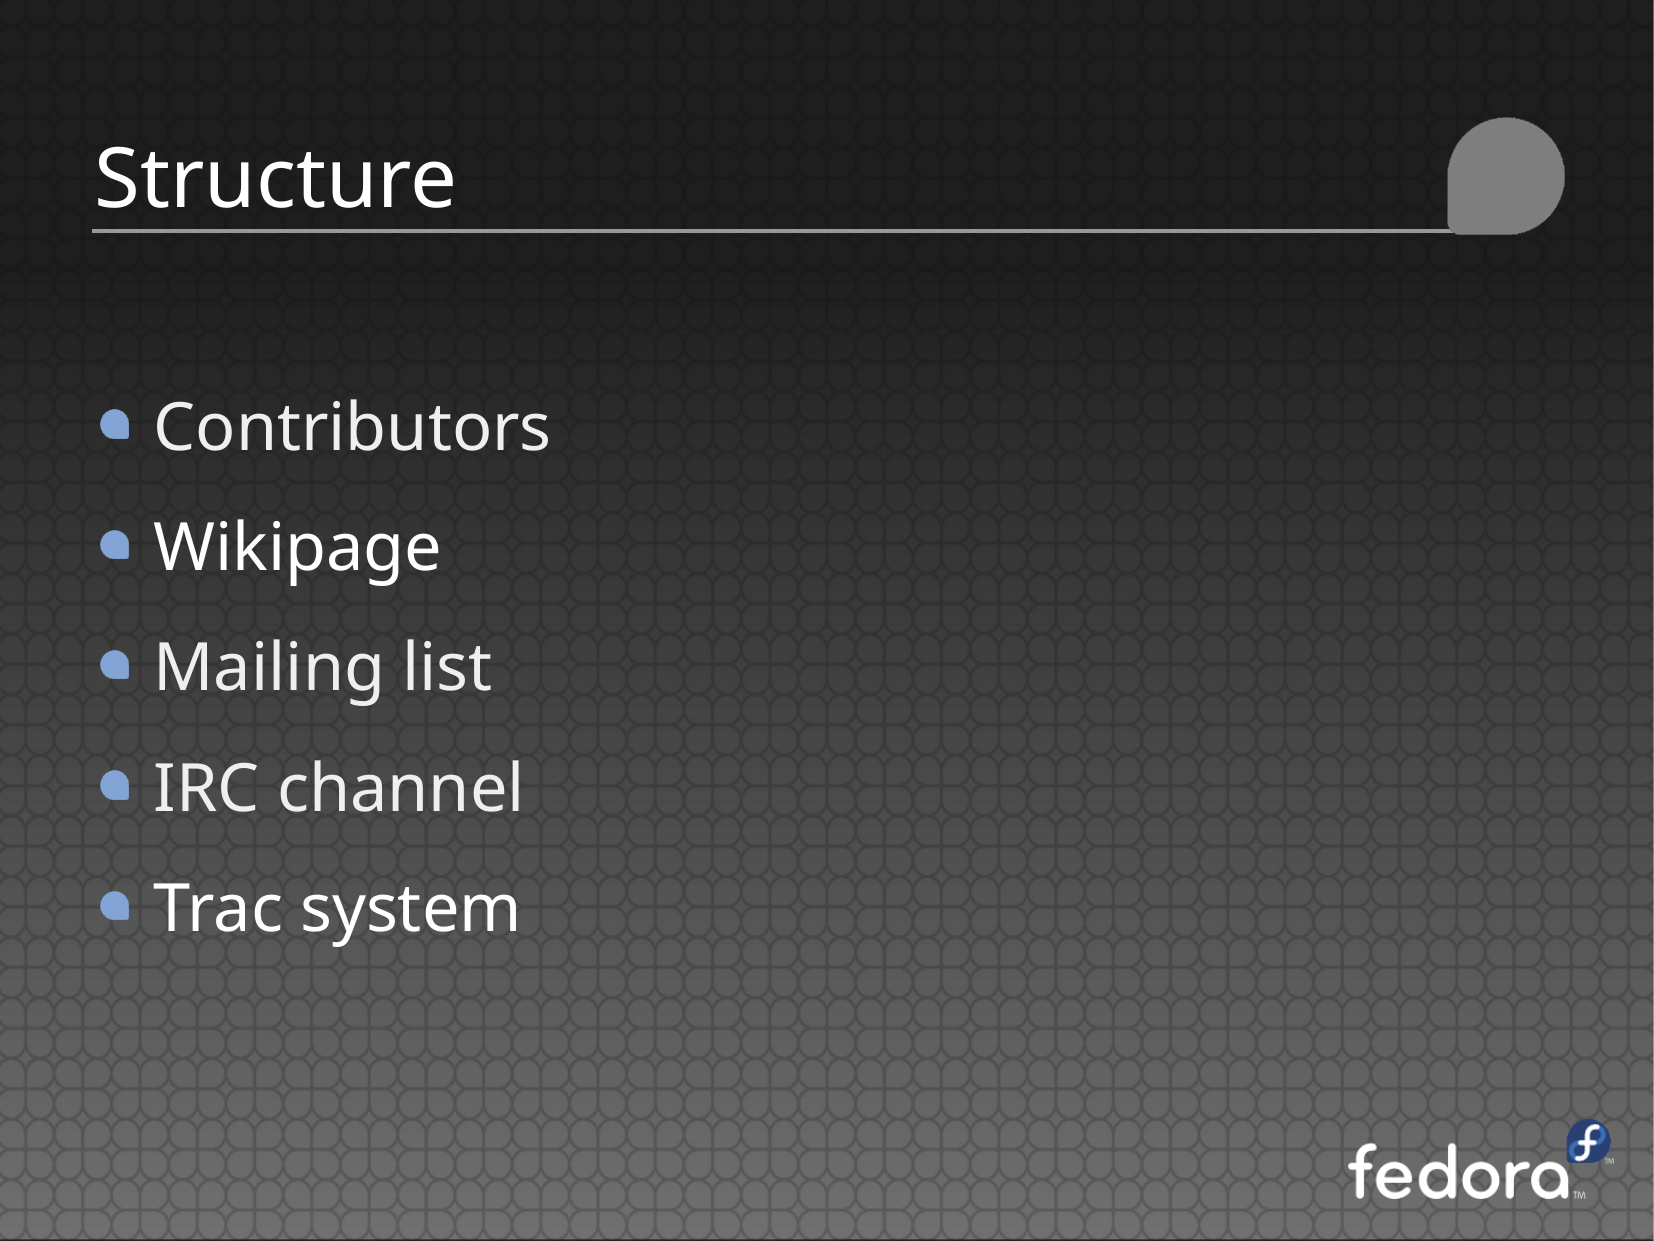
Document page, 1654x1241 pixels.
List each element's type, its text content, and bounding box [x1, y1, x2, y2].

list Contributors Wikipage Mailing list IRC channel Trac system [82, 378, 1571, 1101]
picture [0, 0, 1654, 1241]
title Structure [94, 100, 1426, 251]
